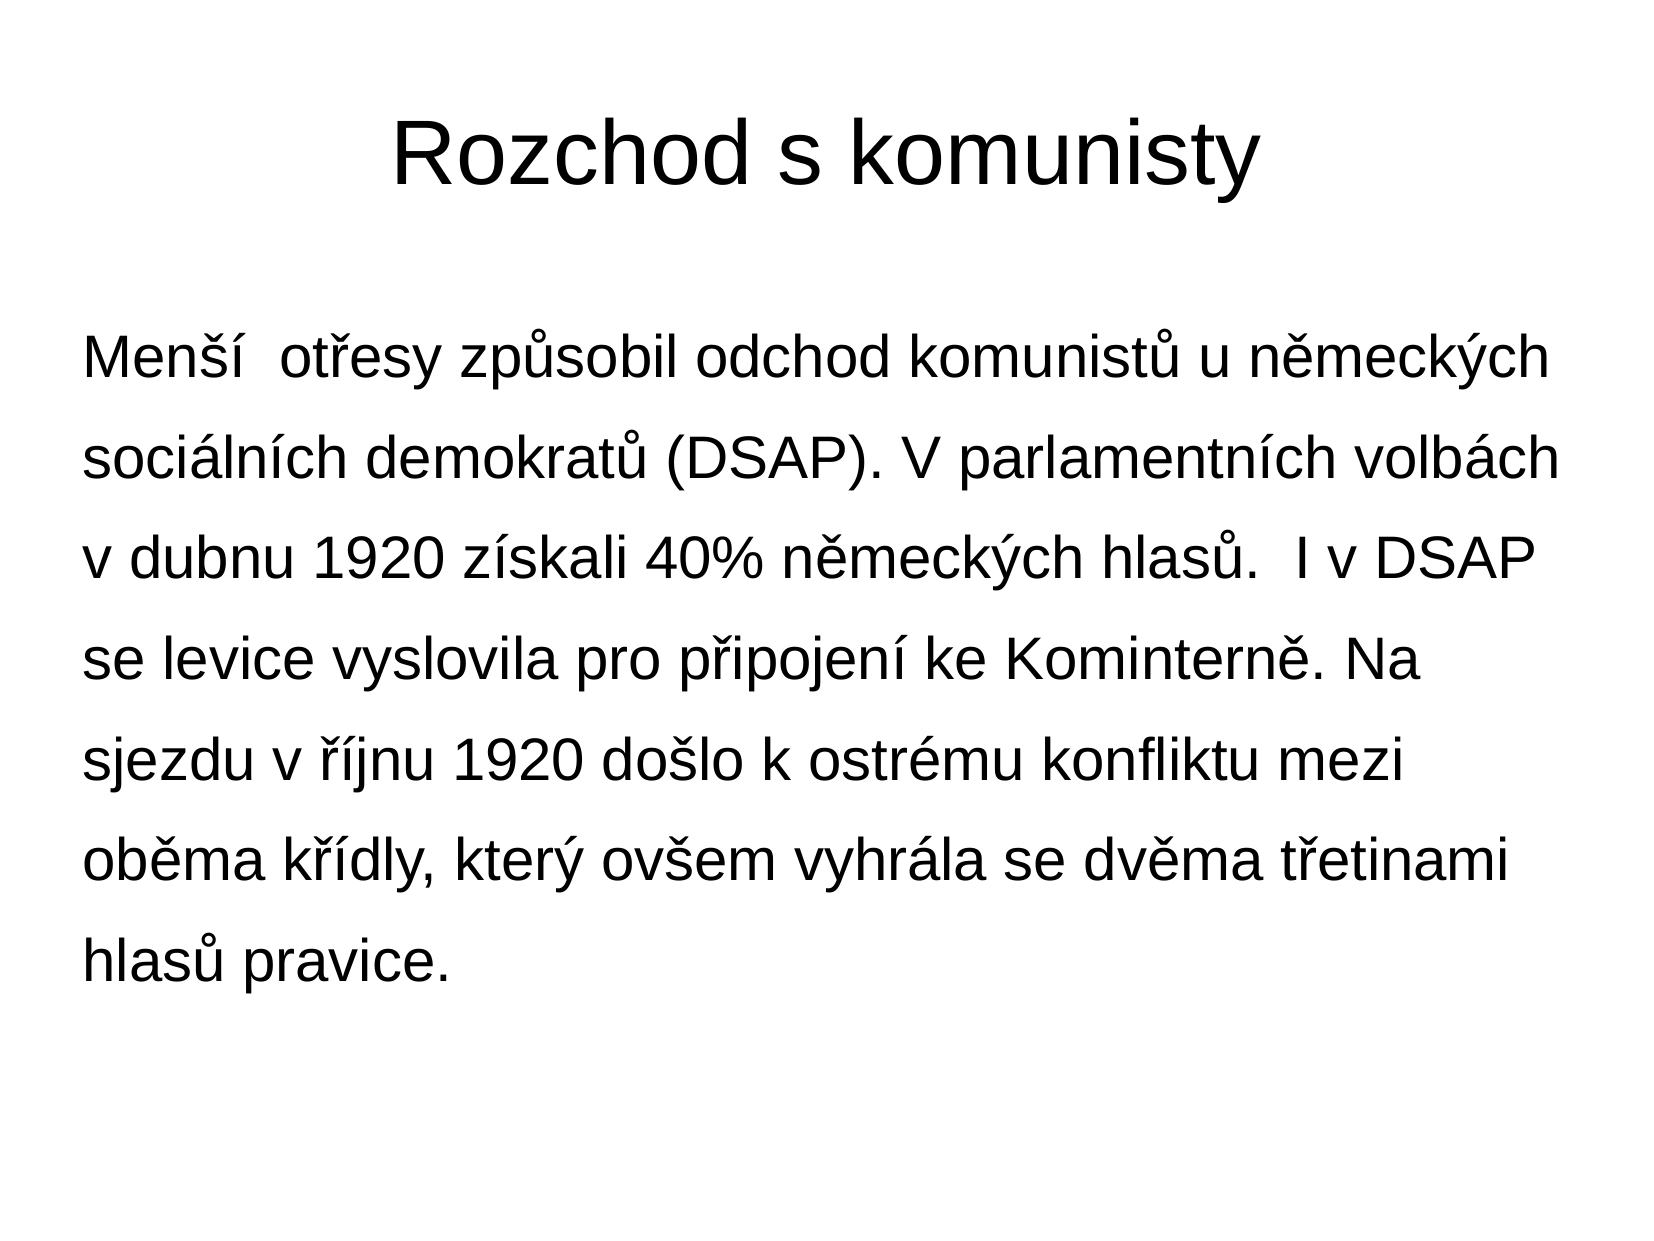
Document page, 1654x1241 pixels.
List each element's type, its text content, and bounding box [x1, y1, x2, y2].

title Rozchod s komunisty [82, 49, 1571, 257]
list Menší otřesy způsobil odchod komunistů u německých sociálních demokratů (DSAP). V parlamentních volbách v dubnu 1920 získali 40% německých hlasů. I v DSAP se levice vyslovila pro připojení ke Kominterně. Na sjezdu v říjnu 1920 došlo k ostrému konfliktu mezi oběma křídly, který ovšem vyhrála se dvěma třetinami hlasů pravice. [82, 290, 1571, 1010]
